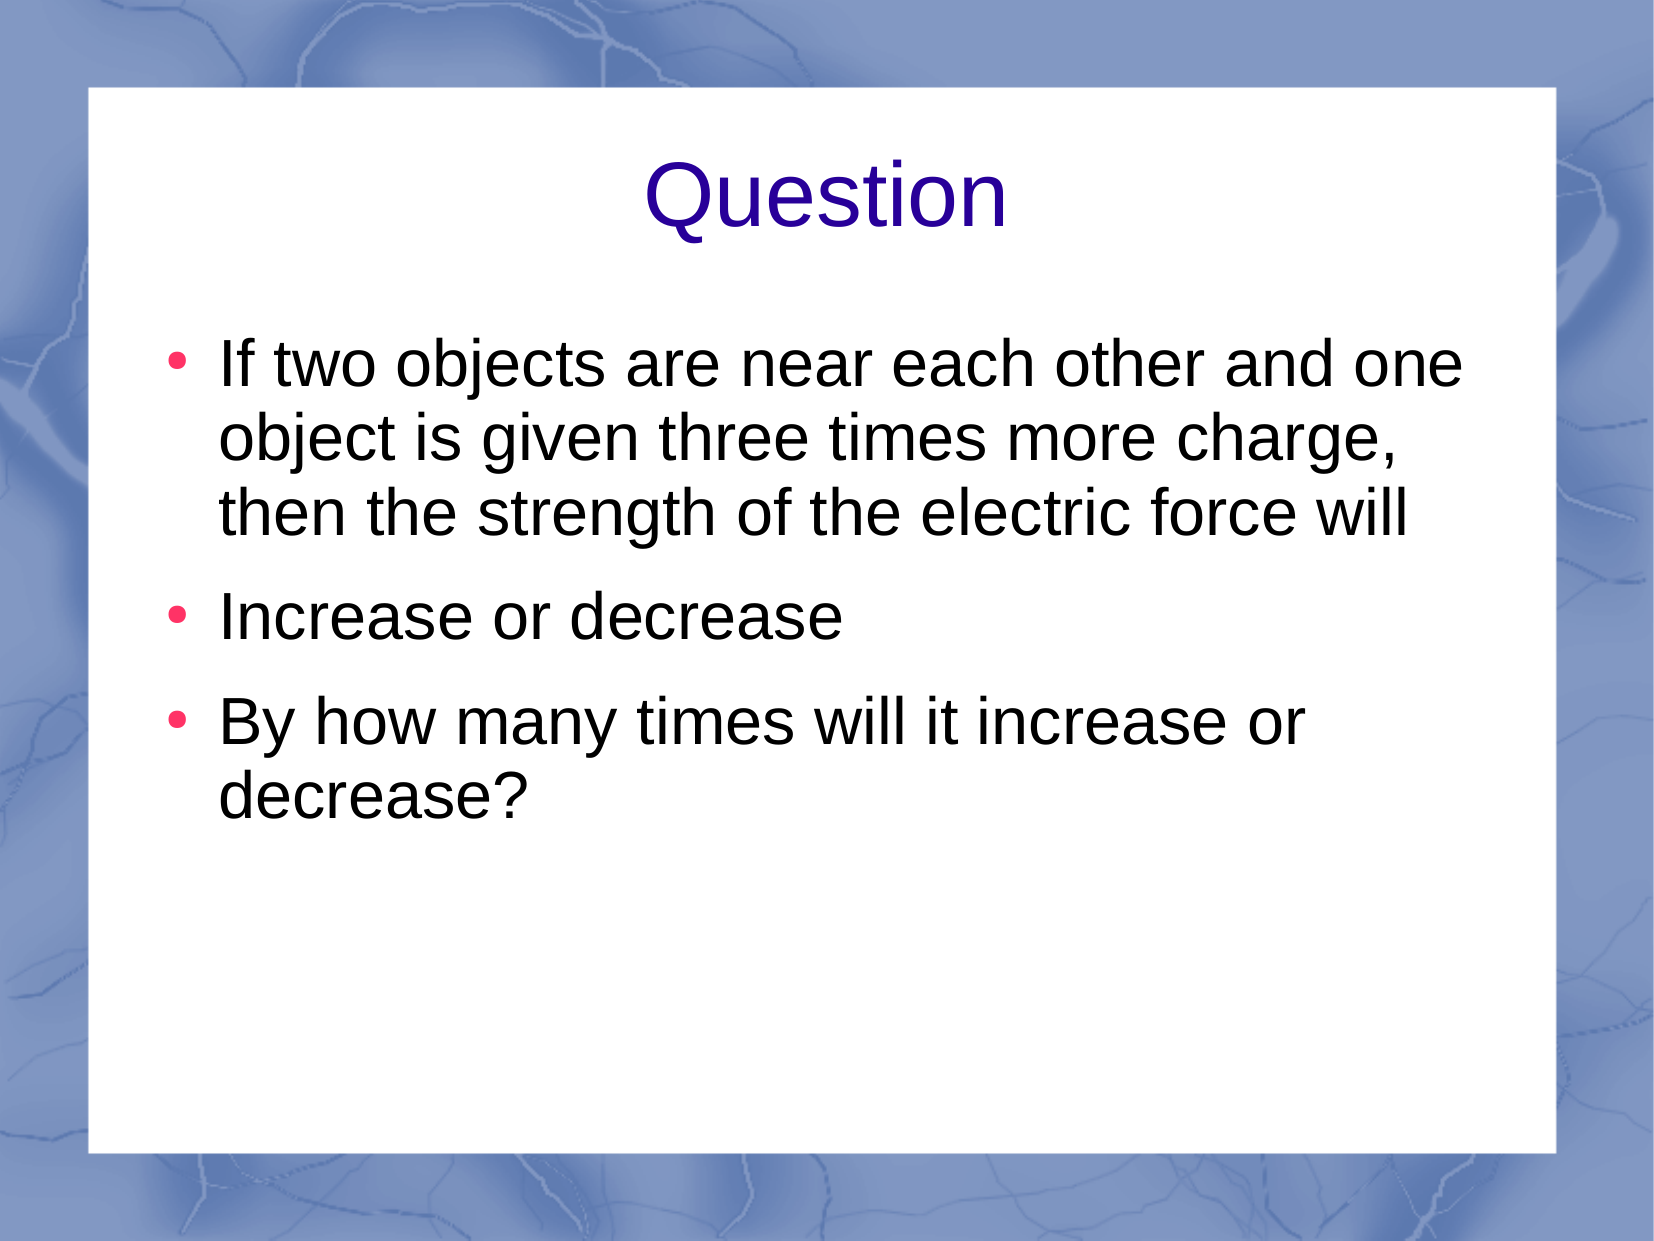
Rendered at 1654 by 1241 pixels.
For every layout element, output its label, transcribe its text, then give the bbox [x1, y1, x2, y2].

title Question [118, 98, 1536, 291]
list If two objects are near each other and one object is given three times more charge, then the strength of the electric force will Increase or decrease By how many times will it increase or decrease? [147, 325, 1506, 996]
picture [0, 0, 1654, 1241]
